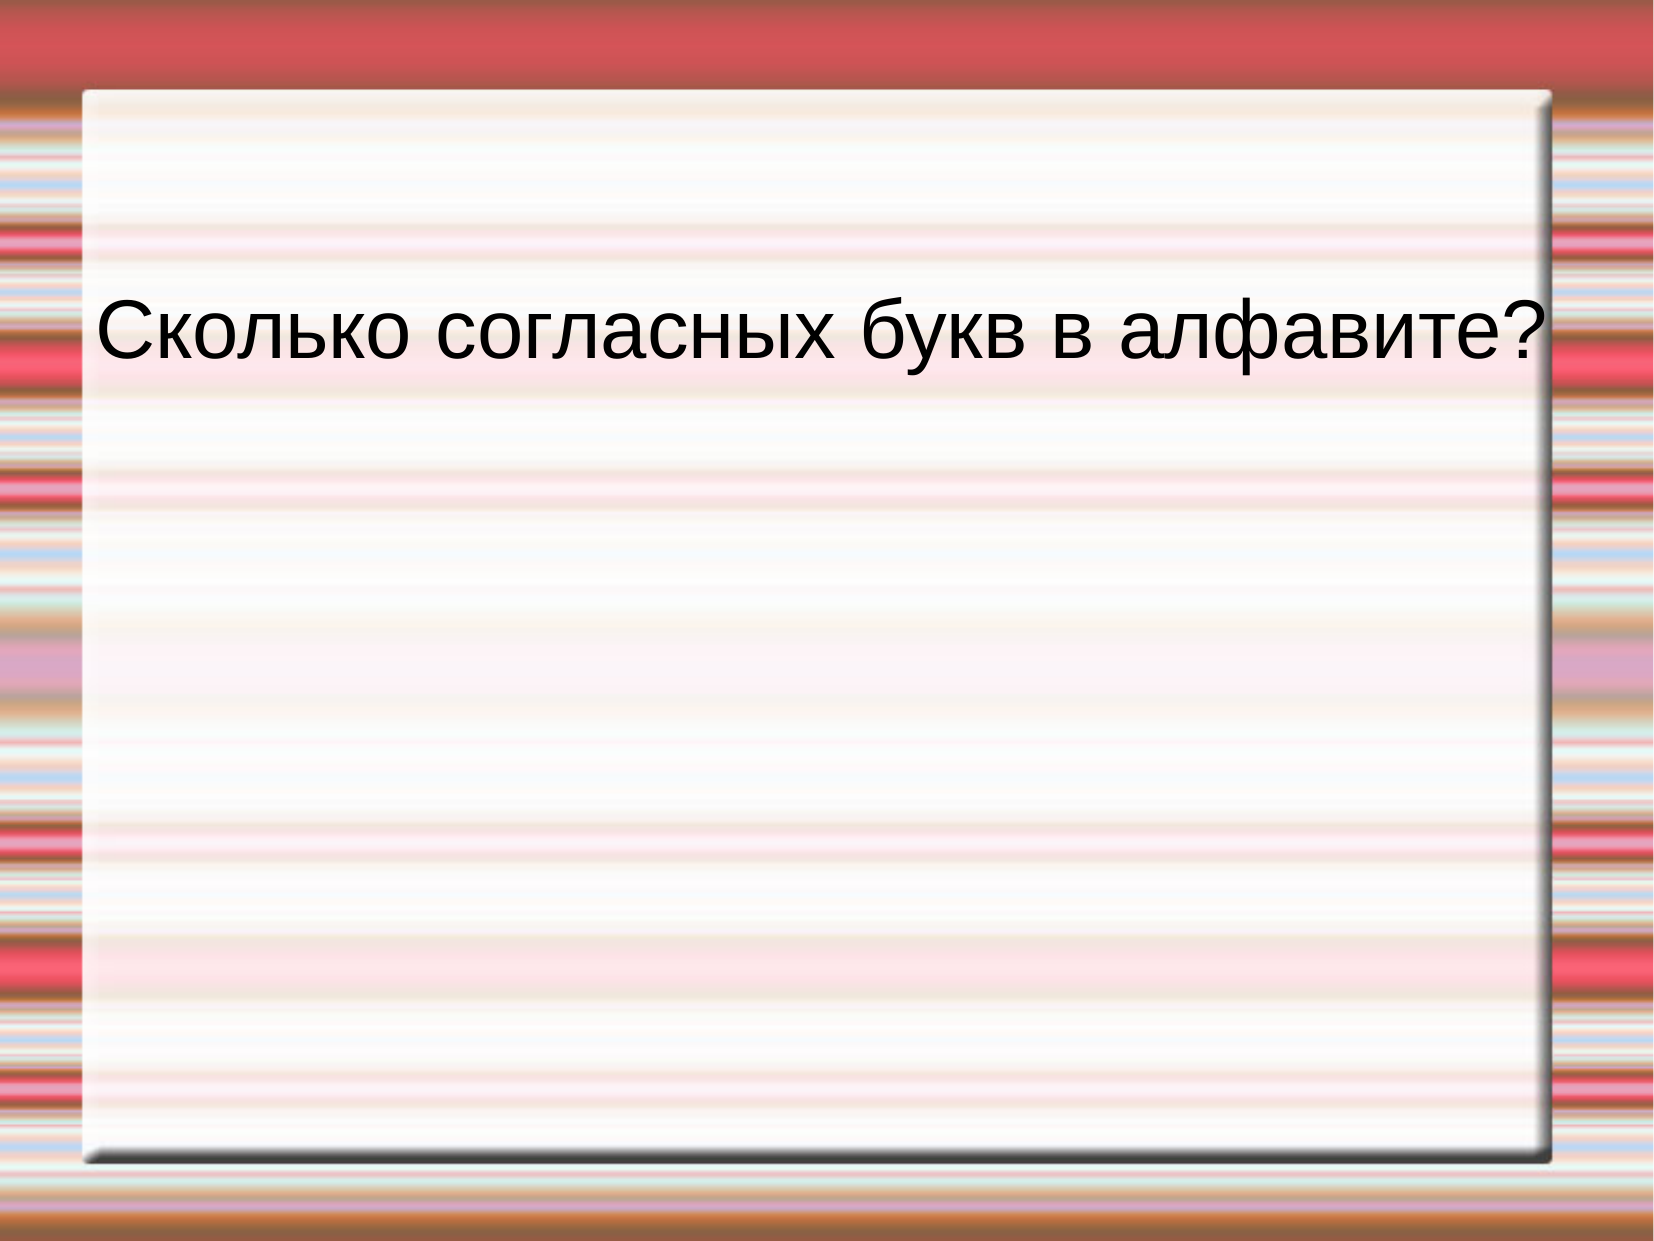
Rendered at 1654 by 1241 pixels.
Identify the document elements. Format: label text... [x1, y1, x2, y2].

picture [0, 0, 1654, 1241]
text_box Сколько согласных букв в алфавите? [80, 276, 1565, 384]
